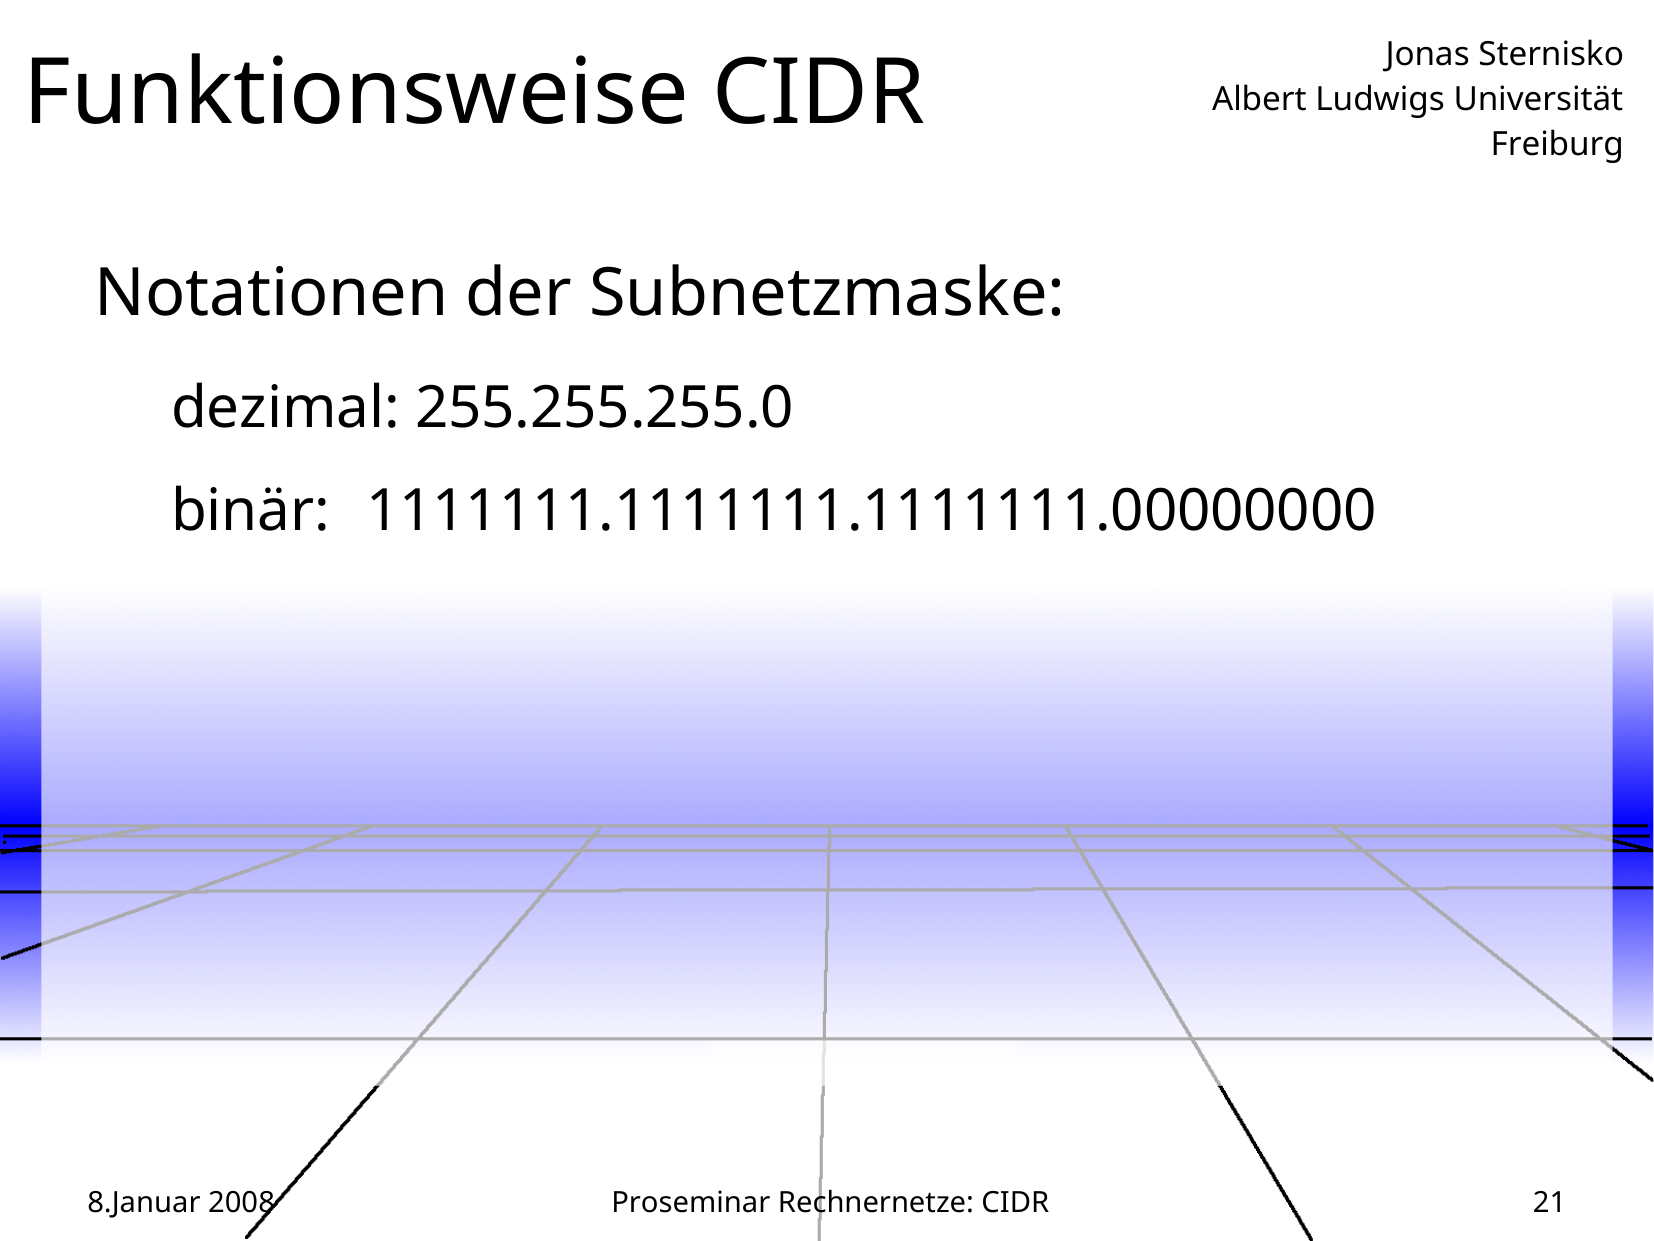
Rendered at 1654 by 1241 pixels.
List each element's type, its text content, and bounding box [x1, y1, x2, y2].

title Funktionsweise CIDR [23, 31, 1211, 146]
picture [0, 0, 1654, 1241]
list Notationen der Subnetzmaske: dezimal: 255.255.255.0 binär: 1111111.1111111.1111111.00000000 [76, 185, 1565, 1152]
